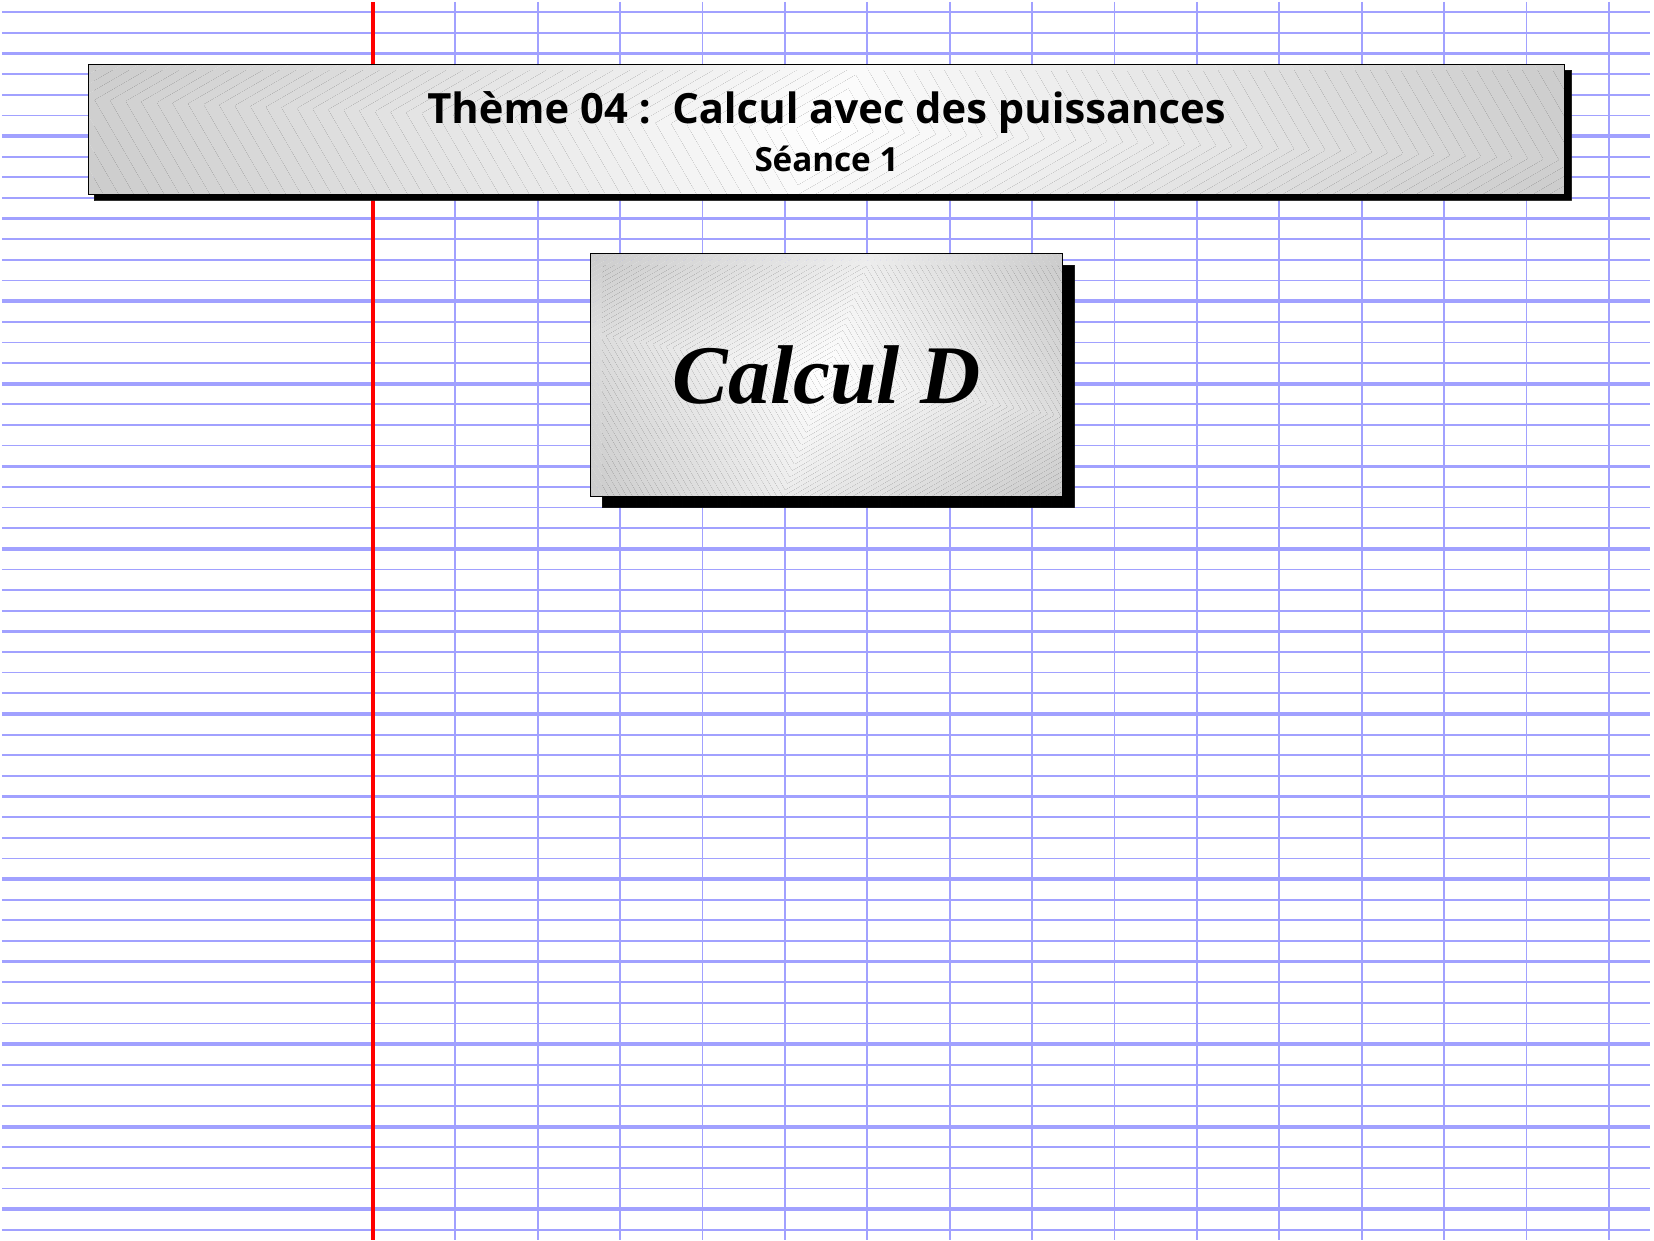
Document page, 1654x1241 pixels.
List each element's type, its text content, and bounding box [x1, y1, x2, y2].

text_box Calcul D [590, 253, 1063, 497]
picture [0, 0, 1654, 1241]
text_box Thème 04 : Calcul avec des puissances Séance 1 [88, 64, 1565, 195]
